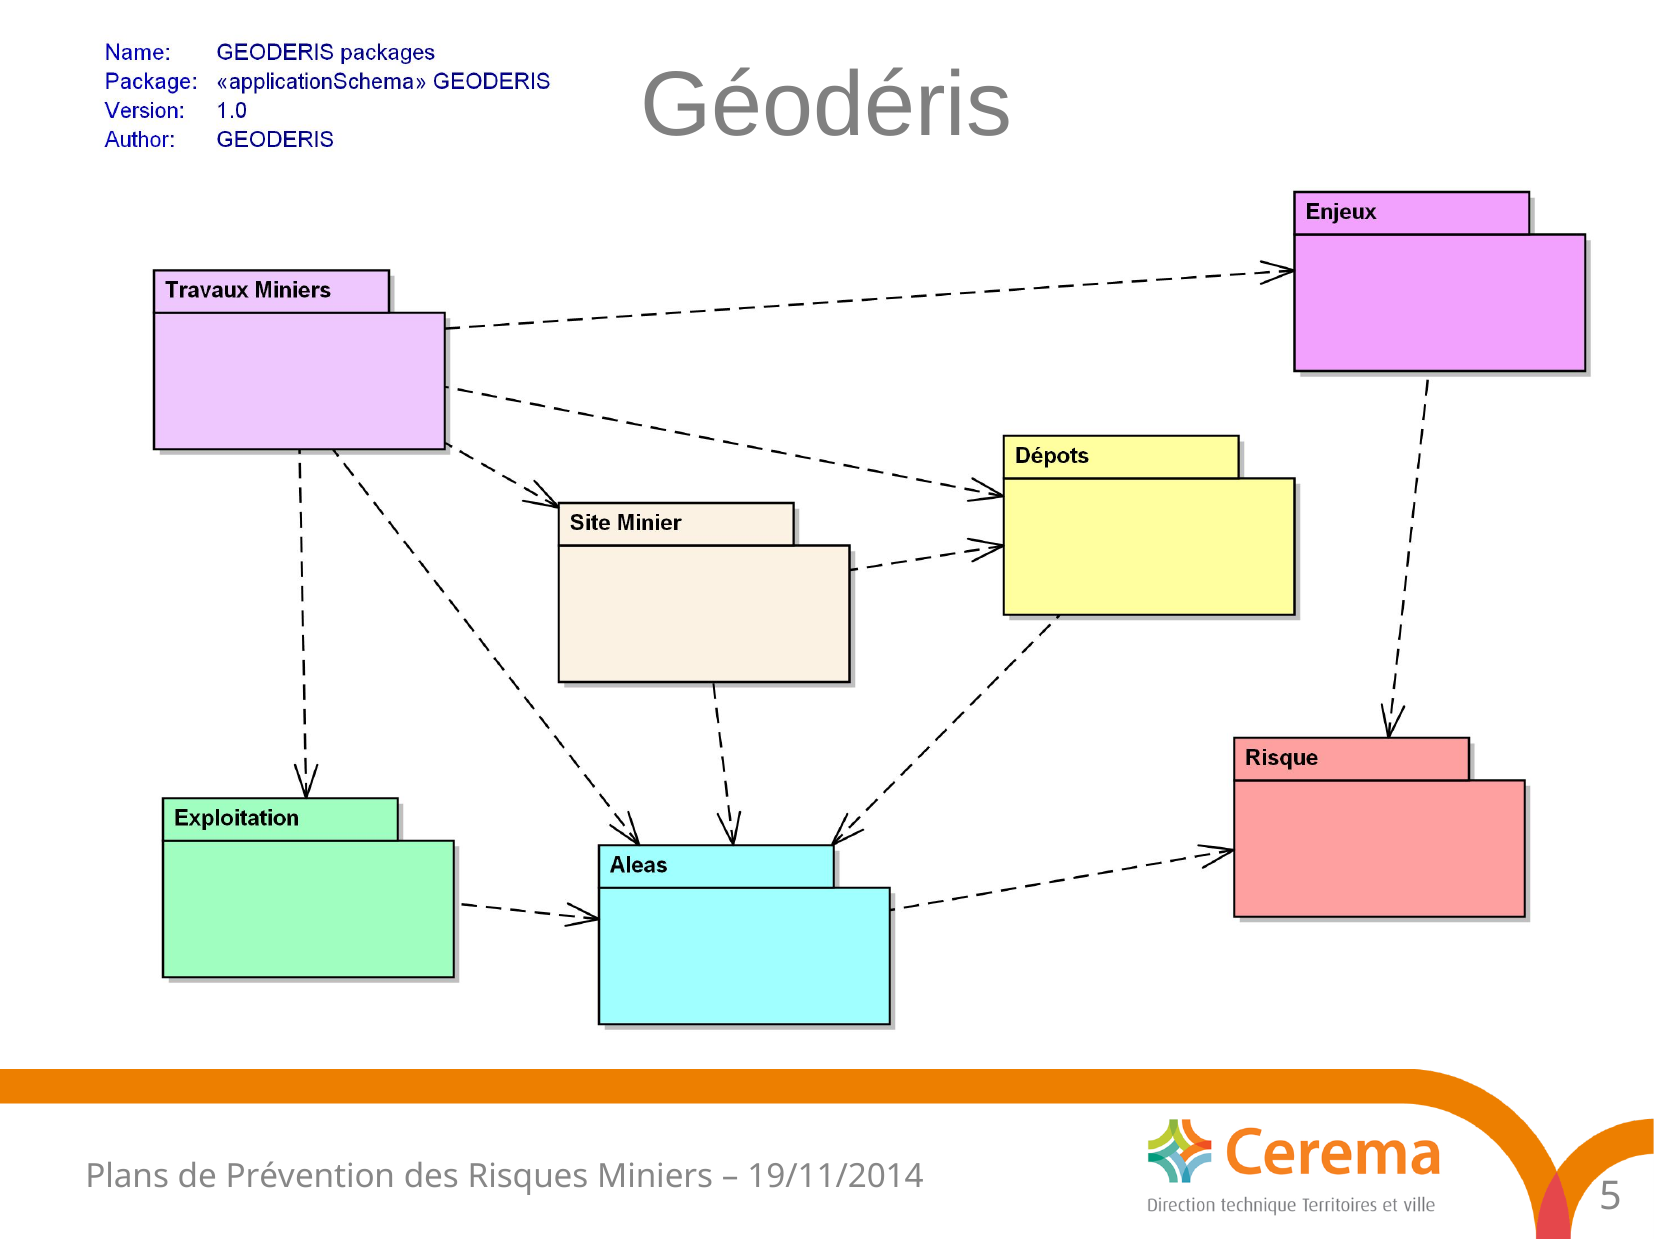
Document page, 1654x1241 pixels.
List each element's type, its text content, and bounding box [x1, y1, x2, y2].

picture [0, 1069, 1654, 1239]
title Géodéris [82, 0, 1571, 208]
picture [82, 17, 1607, 1046]
